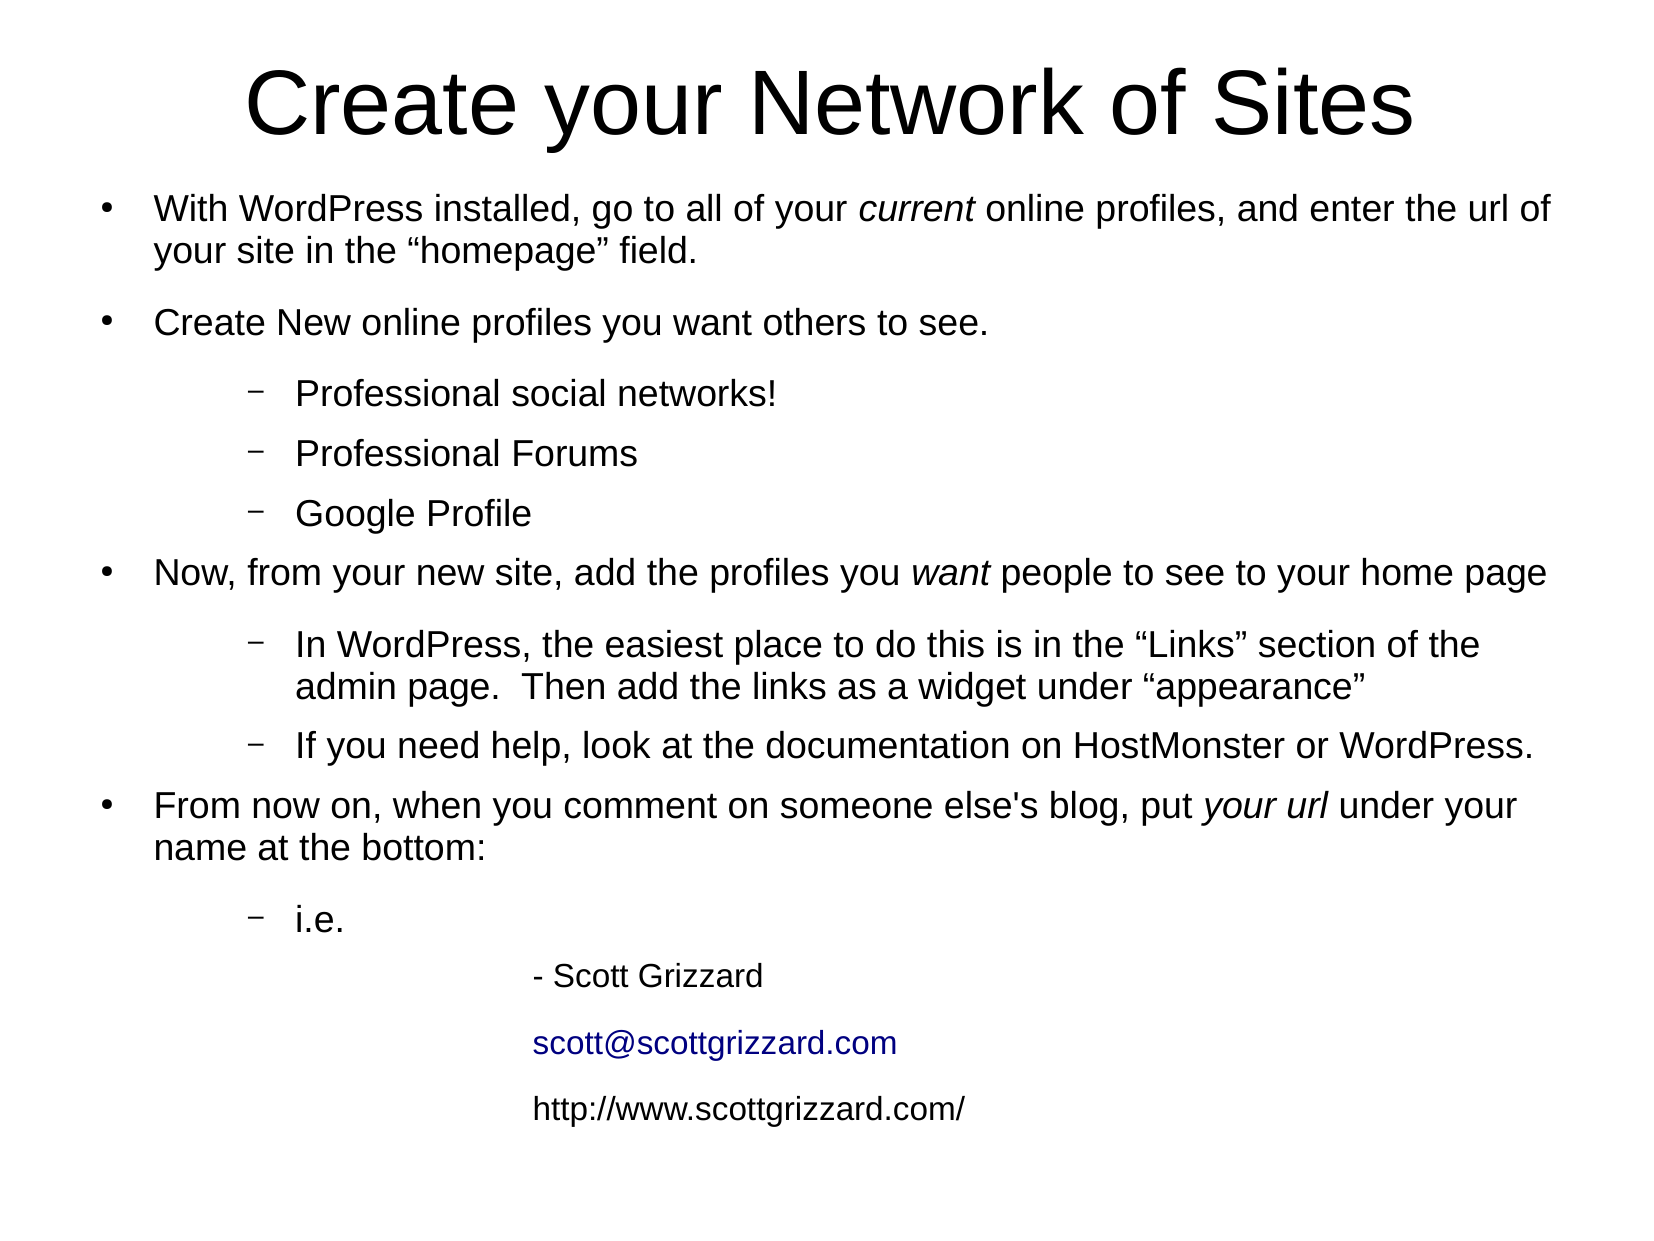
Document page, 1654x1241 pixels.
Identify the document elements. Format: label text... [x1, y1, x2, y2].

title Create your Network of Sites [86, 37, 1576, 169]
list With WordPress installed, go to all of your current online profiles, and enter the url of your site in the “homepage” field. Create New online profiles you want others to see. Professional social networks! Professional Forums Google Profile Now, from your new site, add the profiles you want people to see to your home page In WordPress, the easiest place to do this is in the “Links” section of the admin page. Then add the links as a widget under “appearance” If you need help, look at the documentation on HostMonster or WordPress. From now on, when you comment on someone else's blog, put your url under your name at the bottom: i.e. - Scott Grizzard scott@scottgrizzard.com http://www.scottgrizzard.com/ [82, 187, 1571, 1201]
